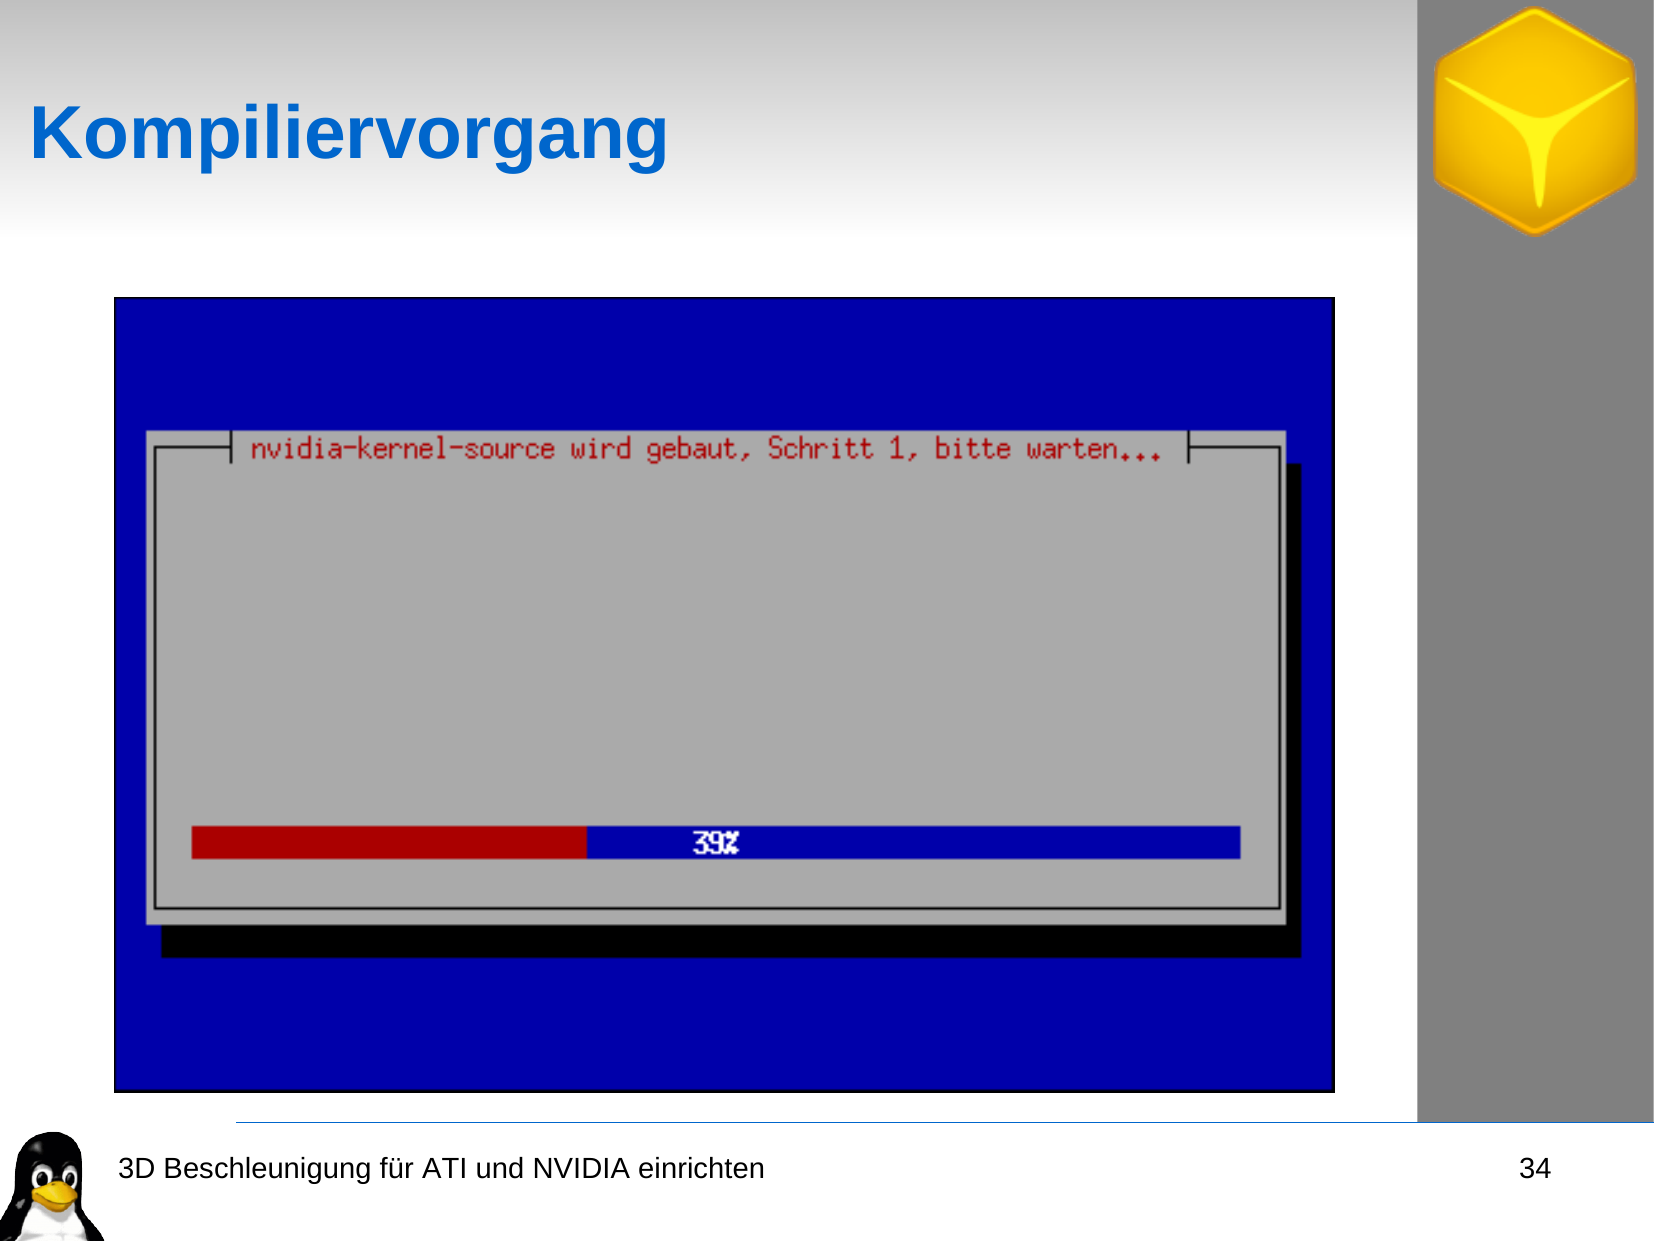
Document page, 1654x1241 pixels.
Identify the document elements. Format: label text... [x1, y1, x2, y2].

title Kompiliervorgang [29, 29, 1388, 237]
picture [114, 297, 1335, 1093]
picture [0, 1121, 148, 1241]
picture [1433, 6, 1638, 237]
picture [139, 1160, 148, 1176]
